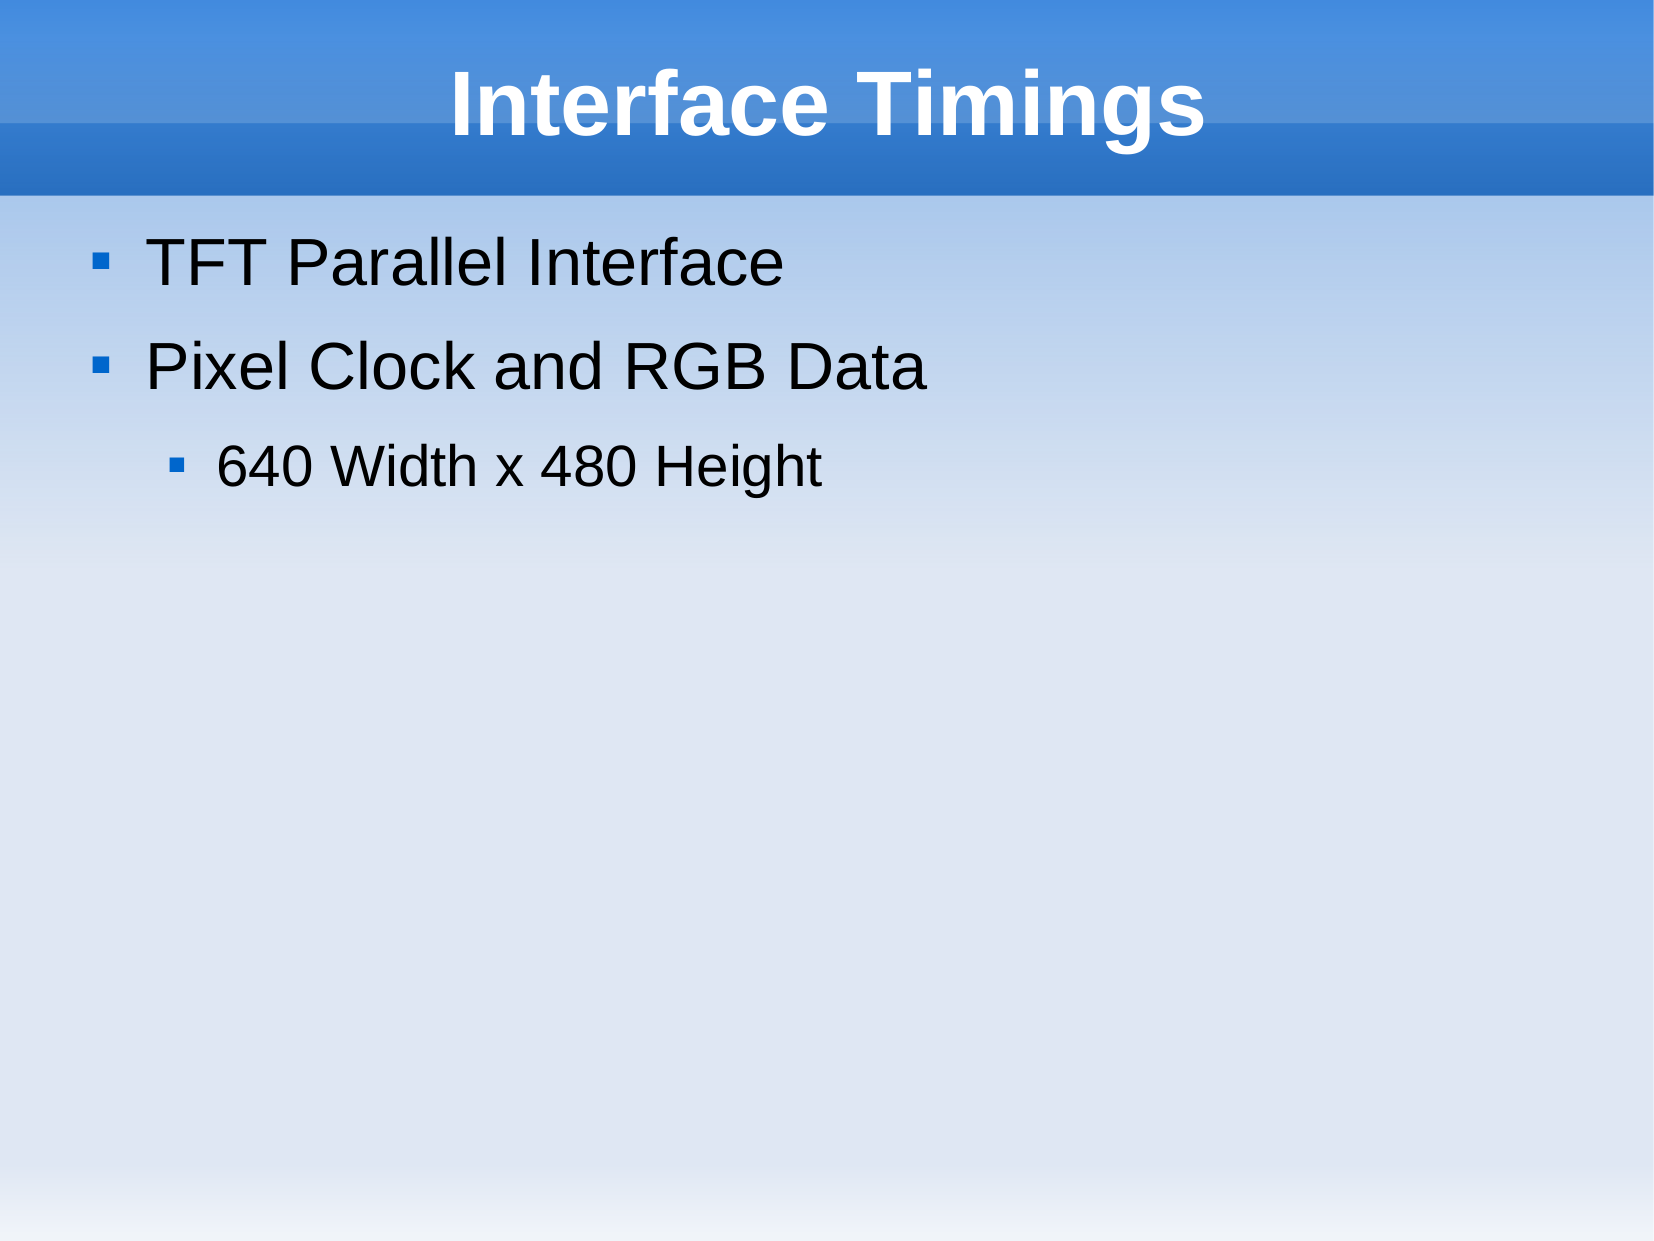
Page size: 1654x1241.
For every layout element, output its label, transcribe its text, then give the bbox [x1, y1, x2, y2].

title Interface Timings [49, 0, 1538, 208]
list TFT Parallel Interface Pixel Clock and RGB Data 640 Width x 480 Height [75, 225, 1564, 1044]
picture [0, 0, 1654, 1241]
